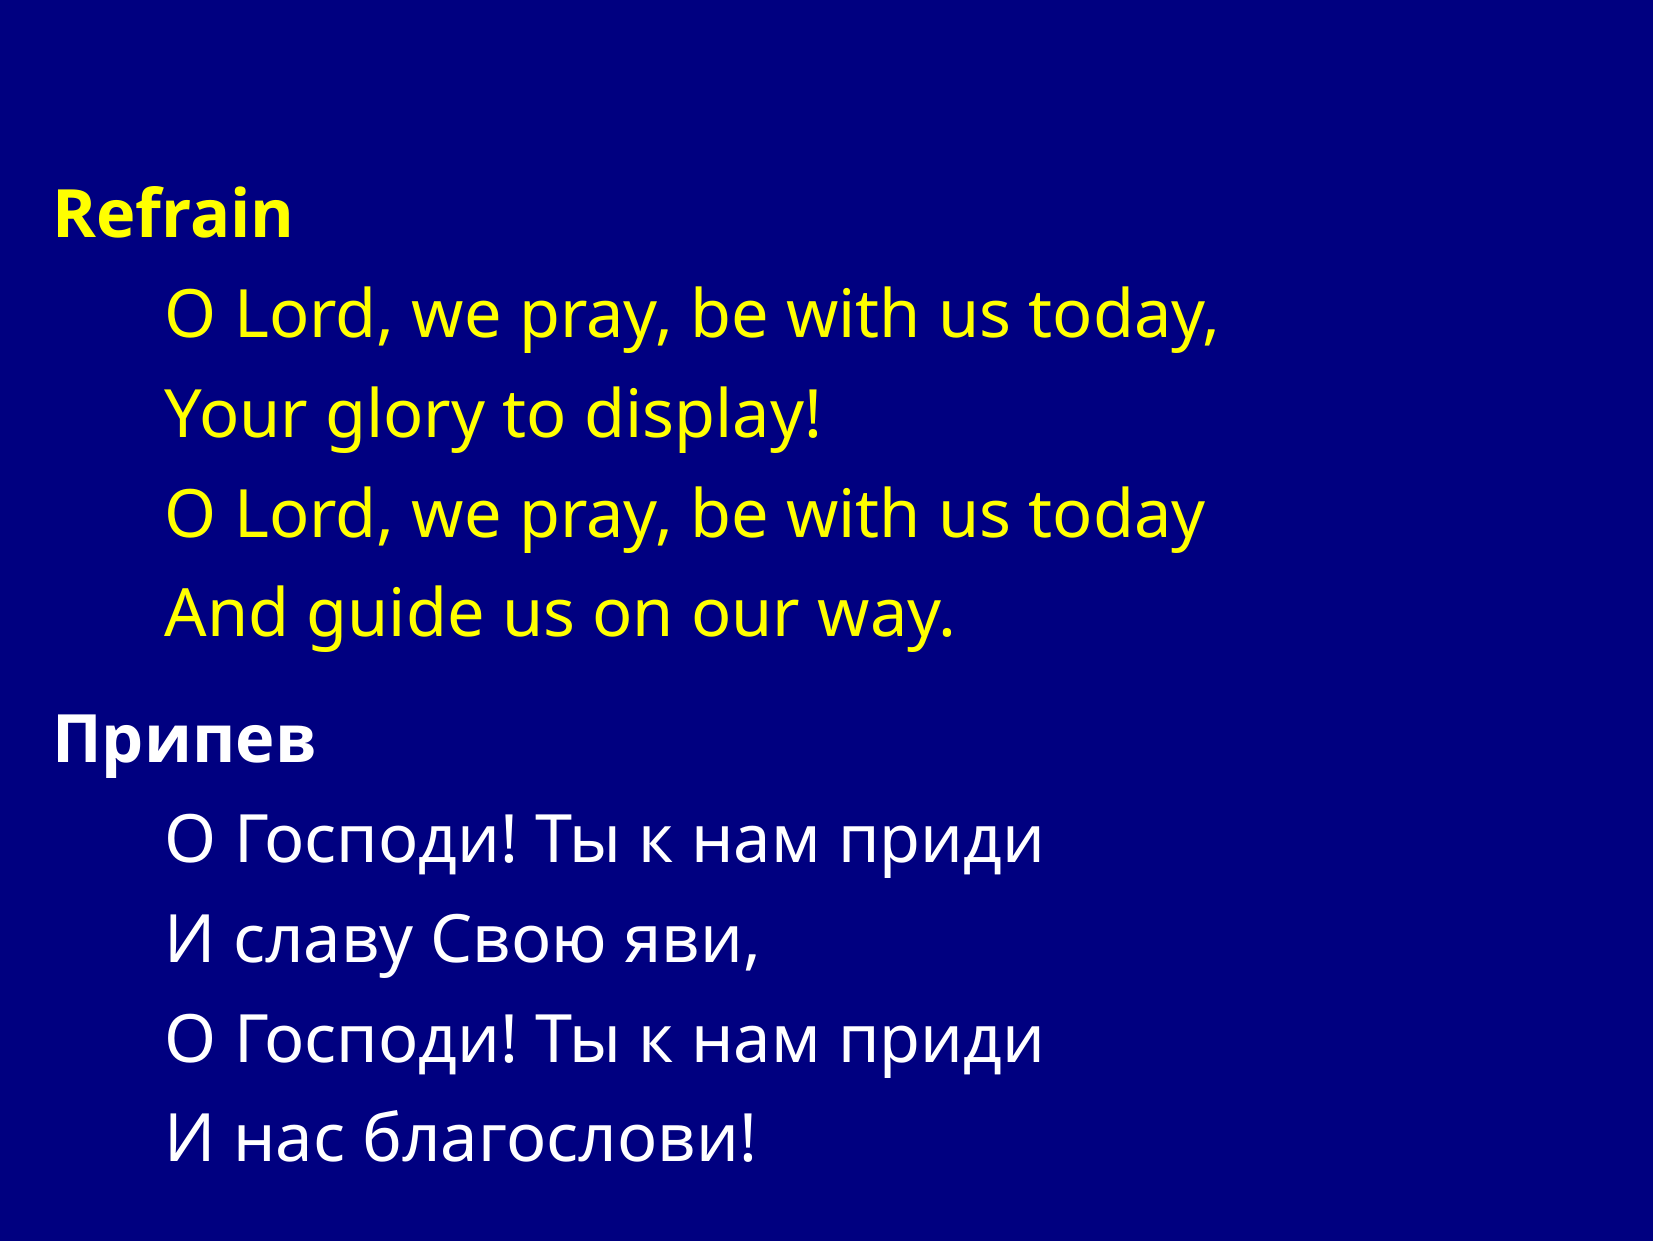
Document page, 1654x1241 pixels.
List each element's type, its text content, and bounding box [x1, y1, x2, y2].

text_box Refrain O Lord, we pray, be with us today, Your glory to display! O Lord, we pray, be with us today And guide us on our way. [37, 150, 1653, 638]
text_box Припев О Господи! Ты к нам приди И славу Свою яви, О Господи! Ты к нам приди И нас благослови! [37, 675, 1576, 1163]
